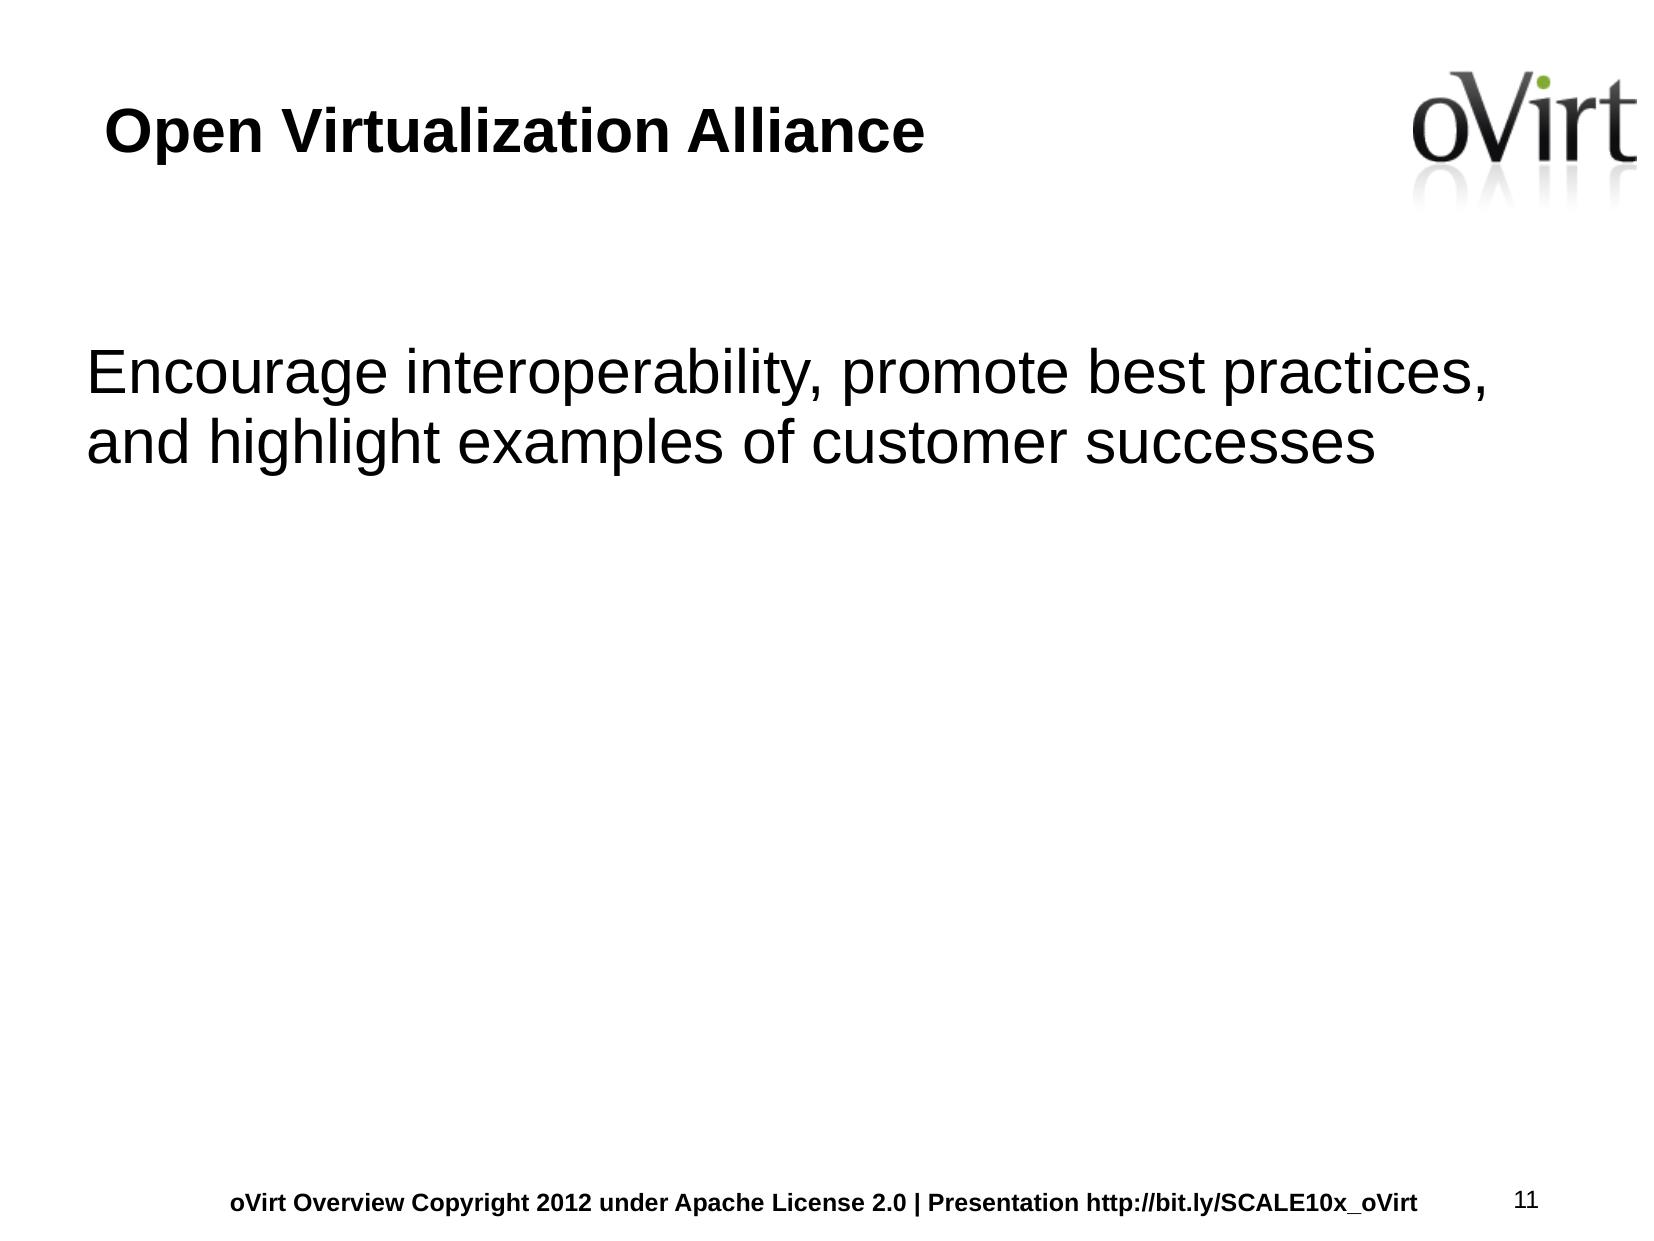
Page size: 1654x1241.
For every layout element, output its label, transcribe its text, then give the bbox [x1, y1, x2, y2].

title Open Virtualization Alliance [82, 37, 1303, 226]
list Encourage interoperability, promote best practices, and highlight examples of customer successes [86, 337, 1576, 488]
picture [1413, 63, 1637, 212]
